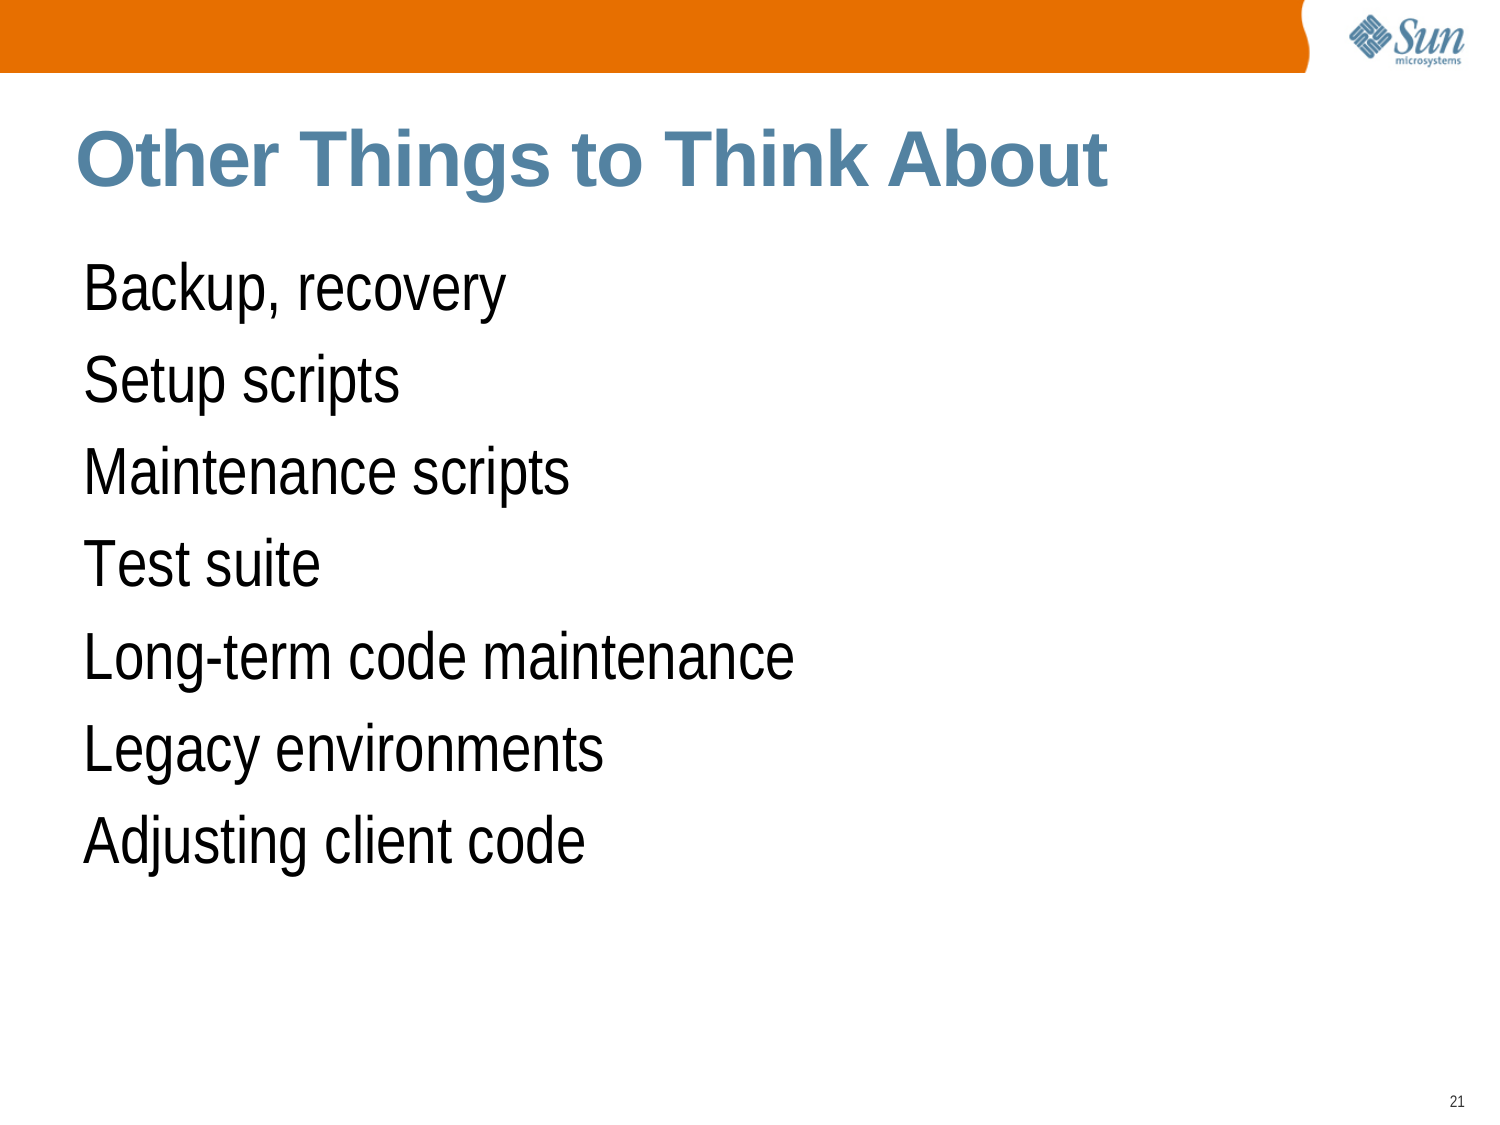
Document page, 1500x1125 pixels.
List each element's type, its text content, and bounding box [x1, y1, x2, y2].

title Other Things to Think About [75, 123, 1437, 227]
picture [0, 0, 1500, 73]
list Backup, recovery Setup scripts Maintenance scripts Test suite Long-term code maintenance Legacy environments Adjusting client code [64, 258, 1401, 1062]
